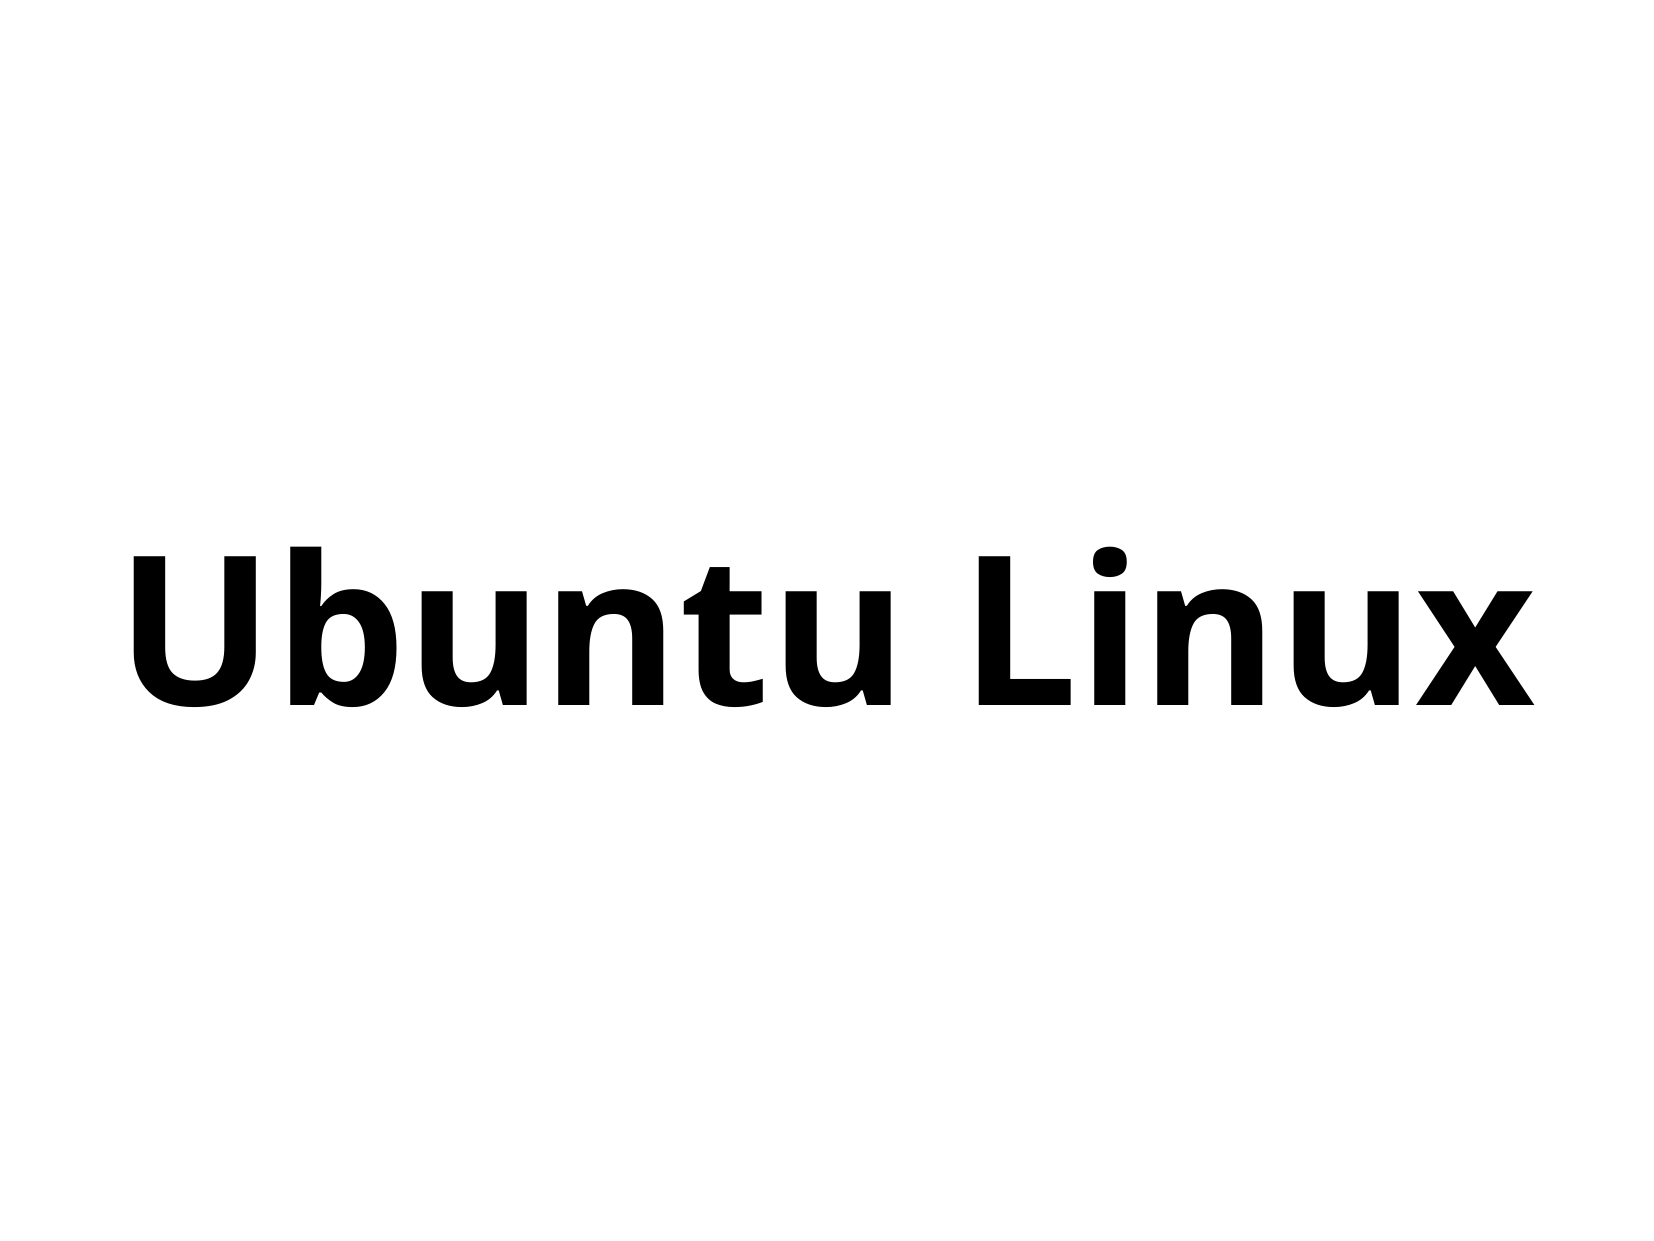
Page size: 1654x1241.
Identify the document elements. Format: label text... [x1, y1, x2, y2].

title Ubuntu Linux [82, 49, 1571, 1201]
